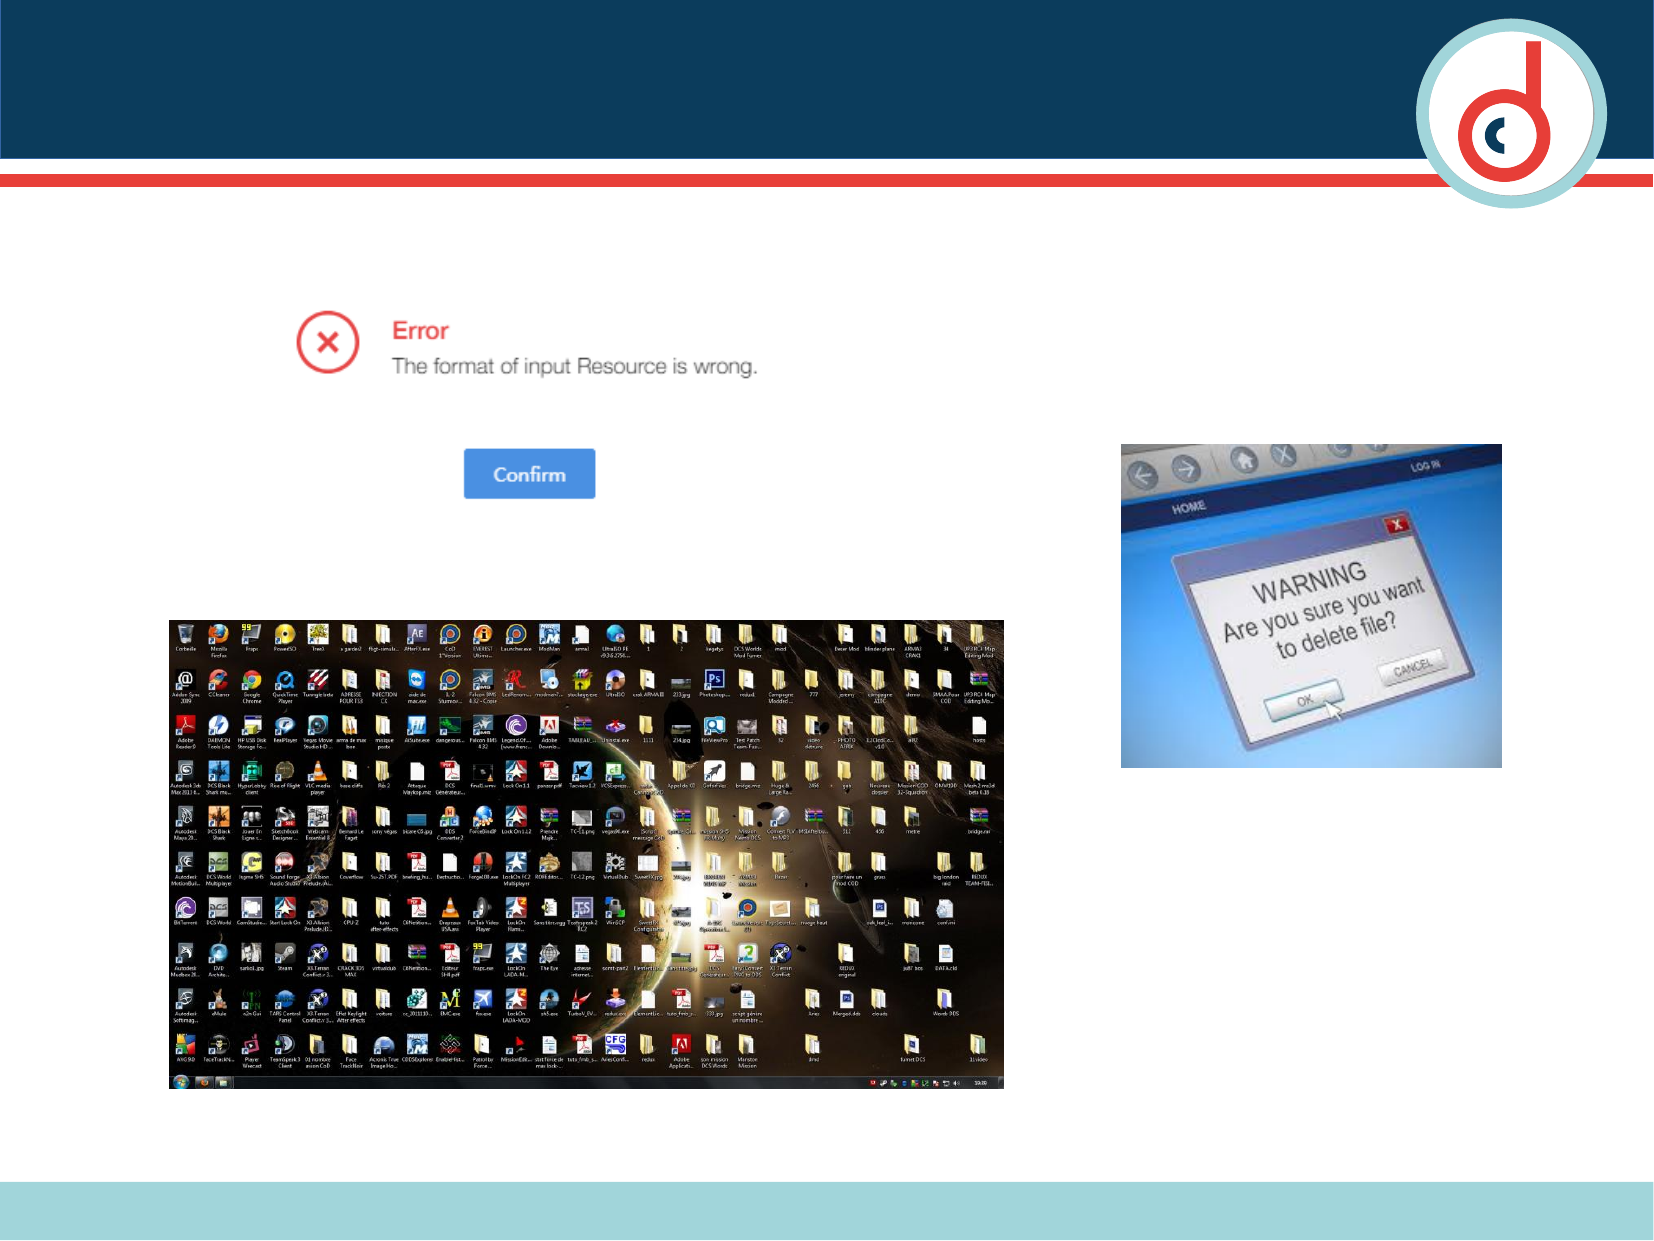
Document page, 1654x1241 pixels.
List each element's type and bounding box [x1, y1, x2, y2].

picture [236, 250, 824, 532]
picture [1121, 444, 1502, 768]
picture [169, 620, 1004, 1089]
